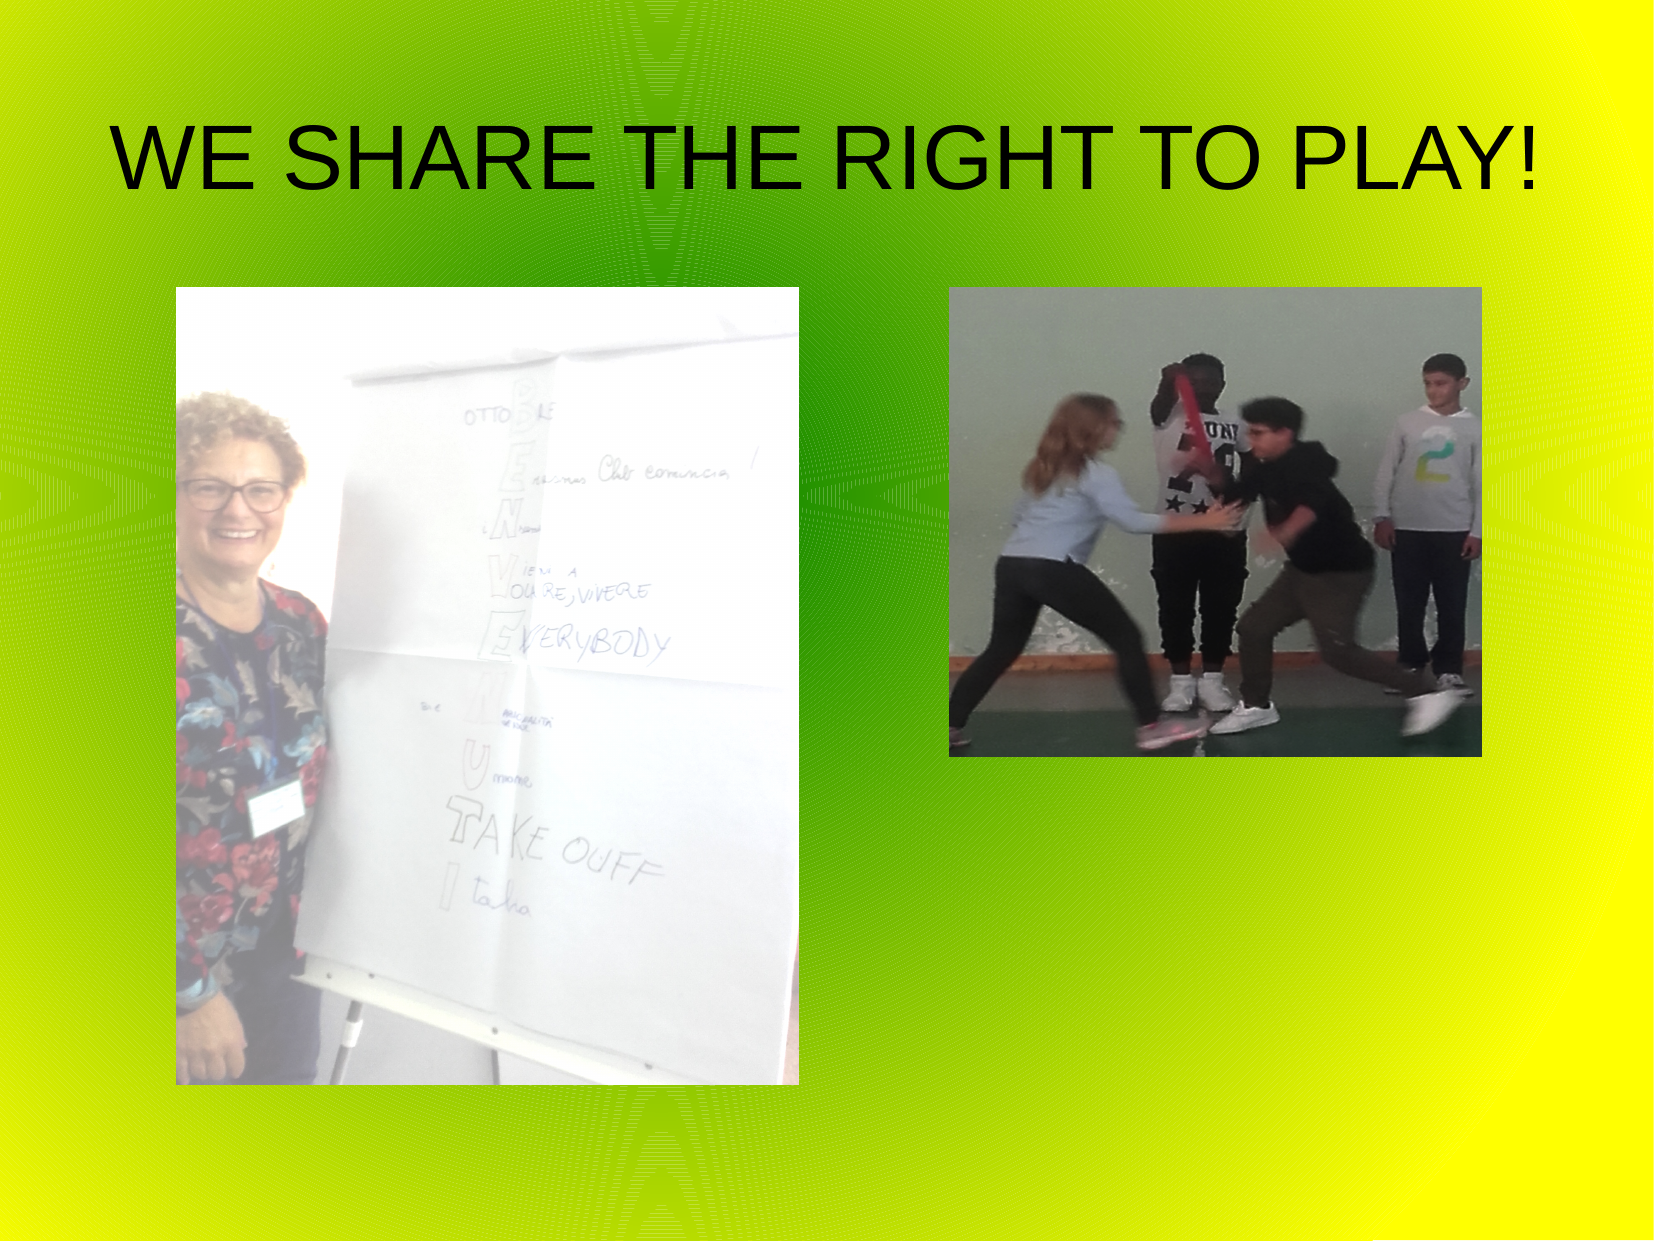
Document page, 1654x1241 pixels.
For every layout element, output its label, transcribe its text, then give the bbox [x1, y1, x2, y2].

picture [176, 287, 799, 1085]
title WE SHARE THE RIGHT TO PLAY! [82, 49, 1571, 257]
picture [949, 287, 1482, 757]
